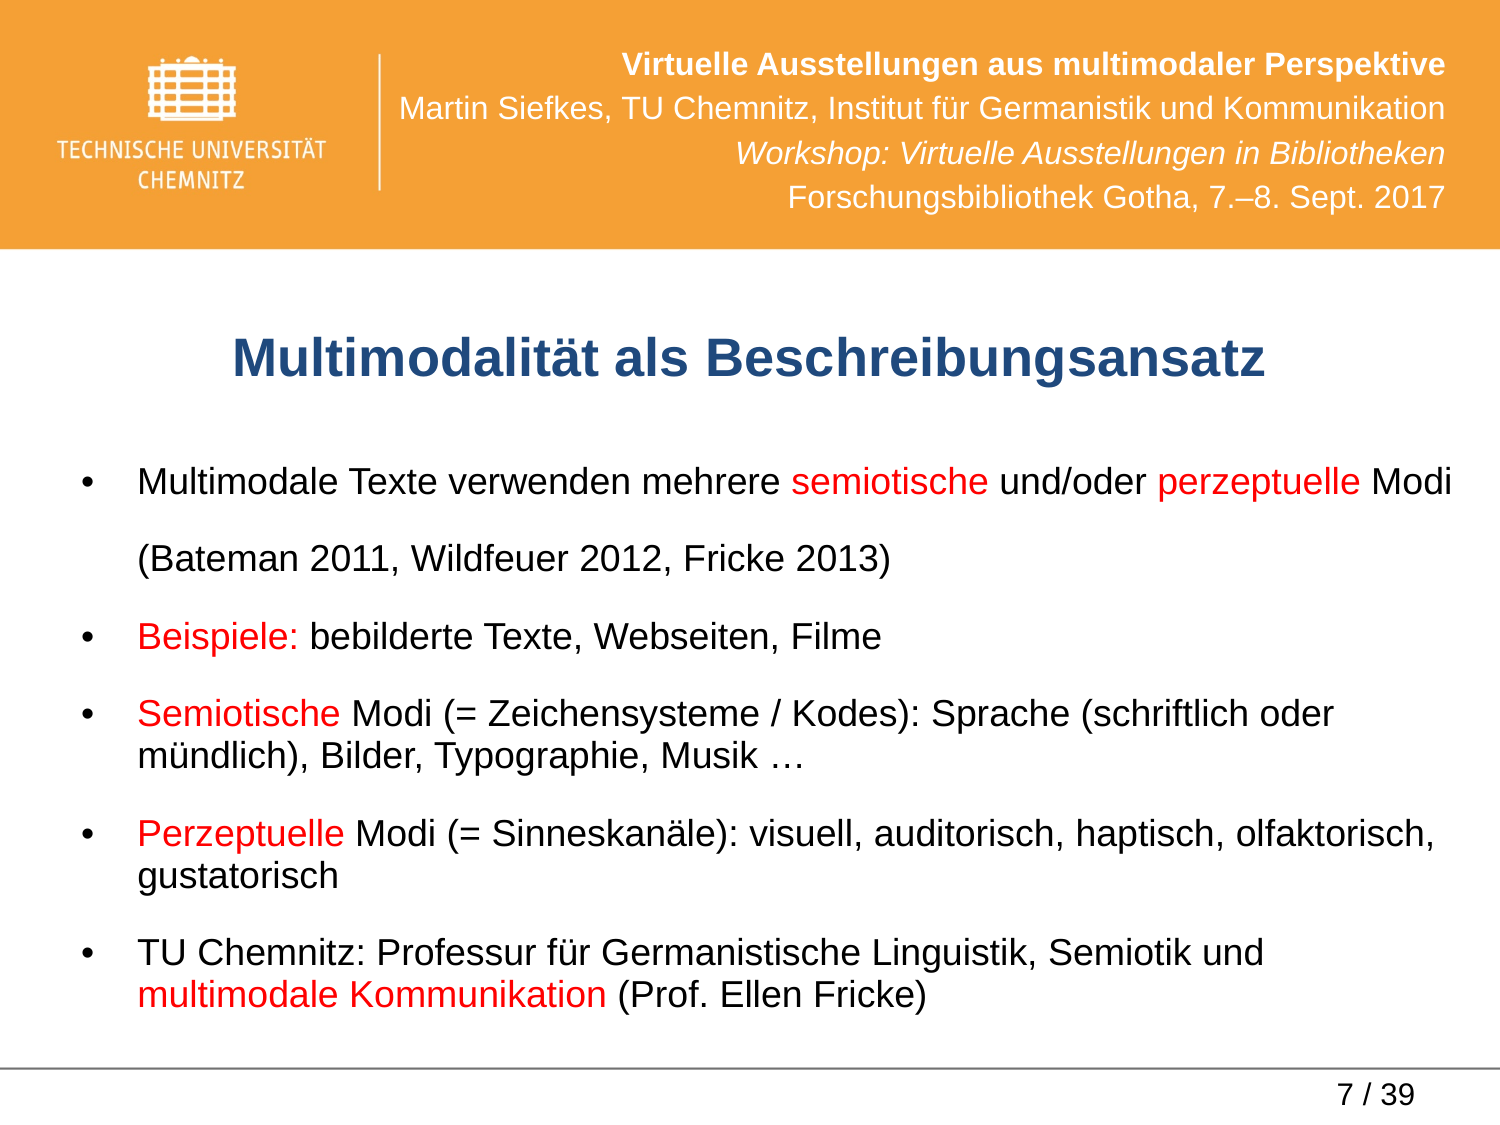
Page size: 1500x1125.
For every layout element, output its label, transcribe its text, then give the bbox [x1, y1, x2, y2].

list [419, 45, 774, 197]
text_box <Foliennummer> / 39 [1162, 1069, 1500, 1120]
picture [0, 0, 1500, 1125]
list • Multimodale Texte verwenden mehrere semiotische und/oder perzeptuelle Modi (Bateman 2011, Wildfeuer 2012, Fricke 2013) • Beispiele: bebilderte Texte, Webseiten, Filme • Semiotische Modi (= Zeichensysteme / Kodes): Sprache (schriftlich oder mündlich), Bilder, Typographie, Musik … • Perzeptuelle Modi (= Sinneskanäle): visuell, auditorisch, haptisch, olfaktorisch, gustatorisch • TU Chemnitz: Professur für Germanistische Linguistik, Semiotik und multimodale Kommunikation (Prof. Ellen Fricke) [81, 460, 1460, 969]
text_box Multimodalität als Beschreibungsansatz [59, 314, 1441, 449]
